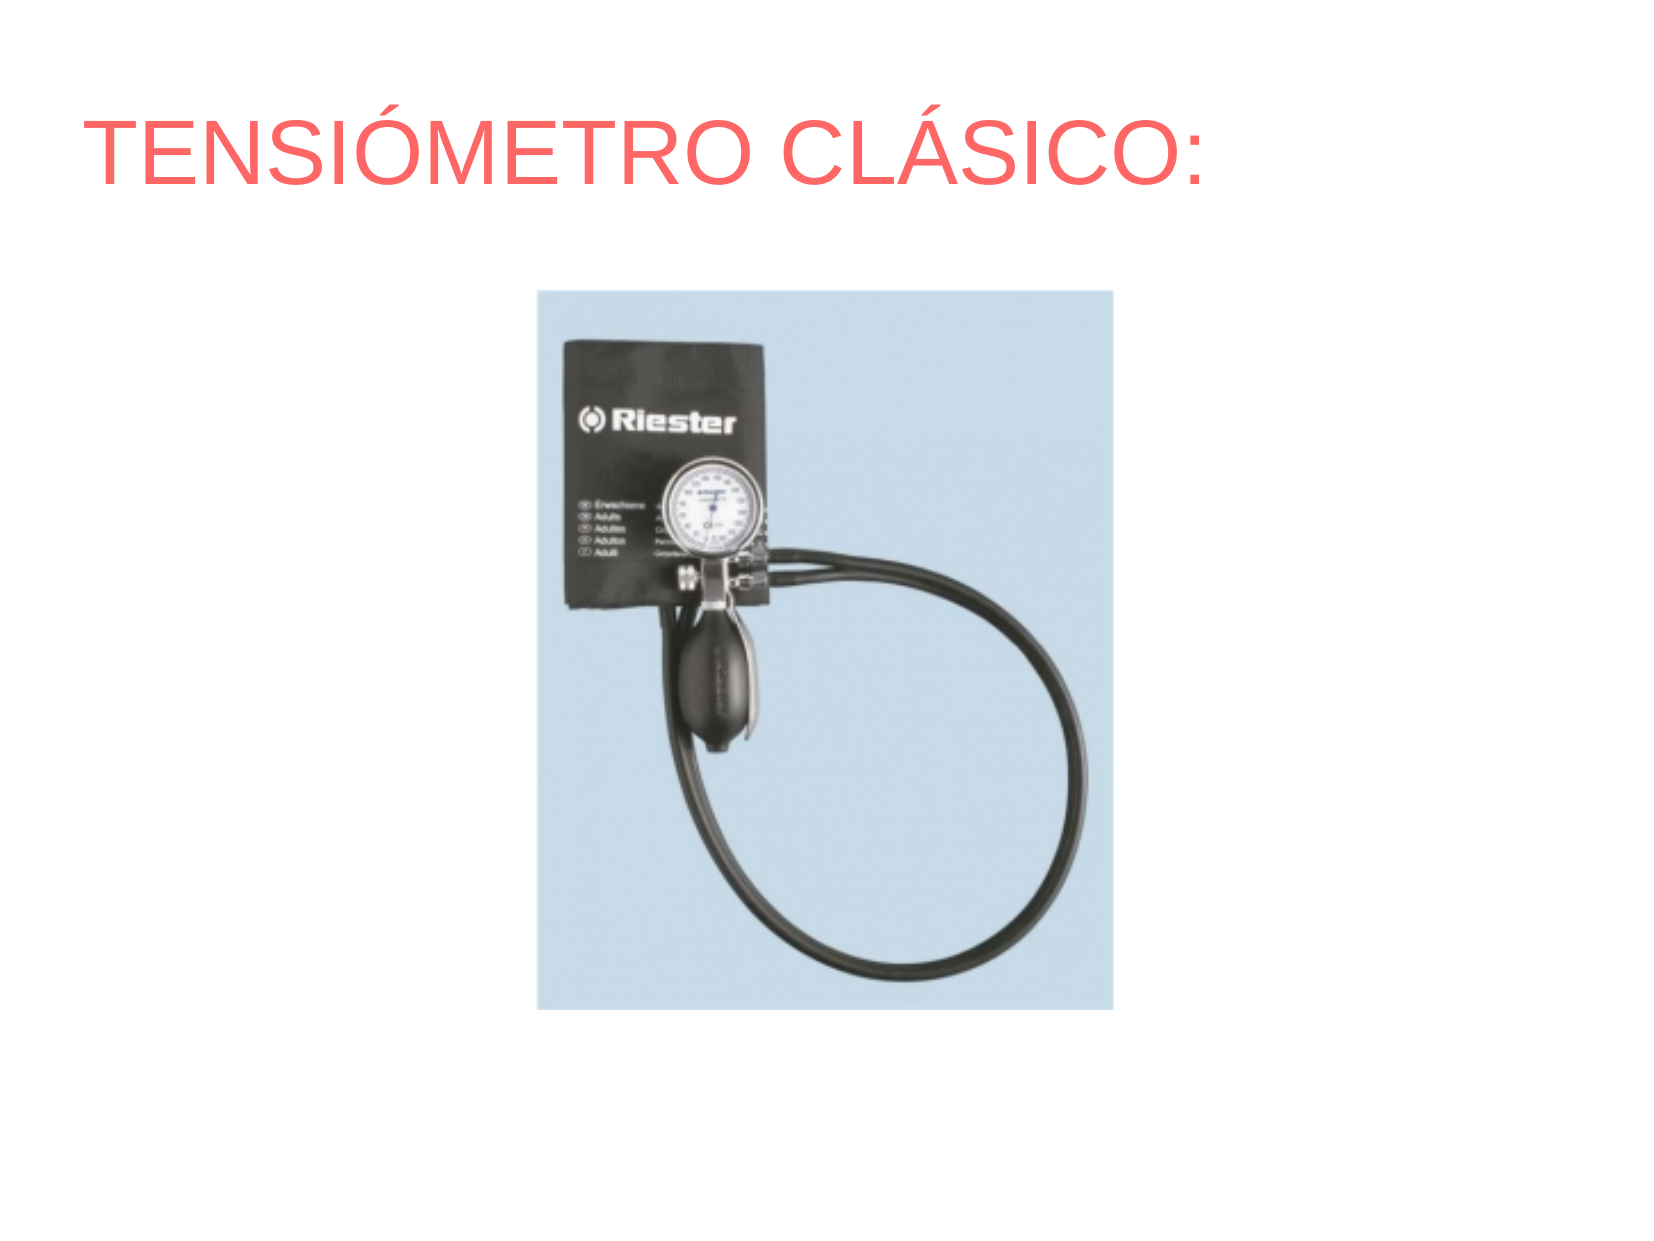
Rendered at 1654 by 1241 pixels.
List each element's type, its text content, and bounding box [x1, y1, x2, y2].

title TENSIÓMETRO CLÁSICO: [82, 49, 1571, 257]
picture [467, 290, 1187, 1010]
